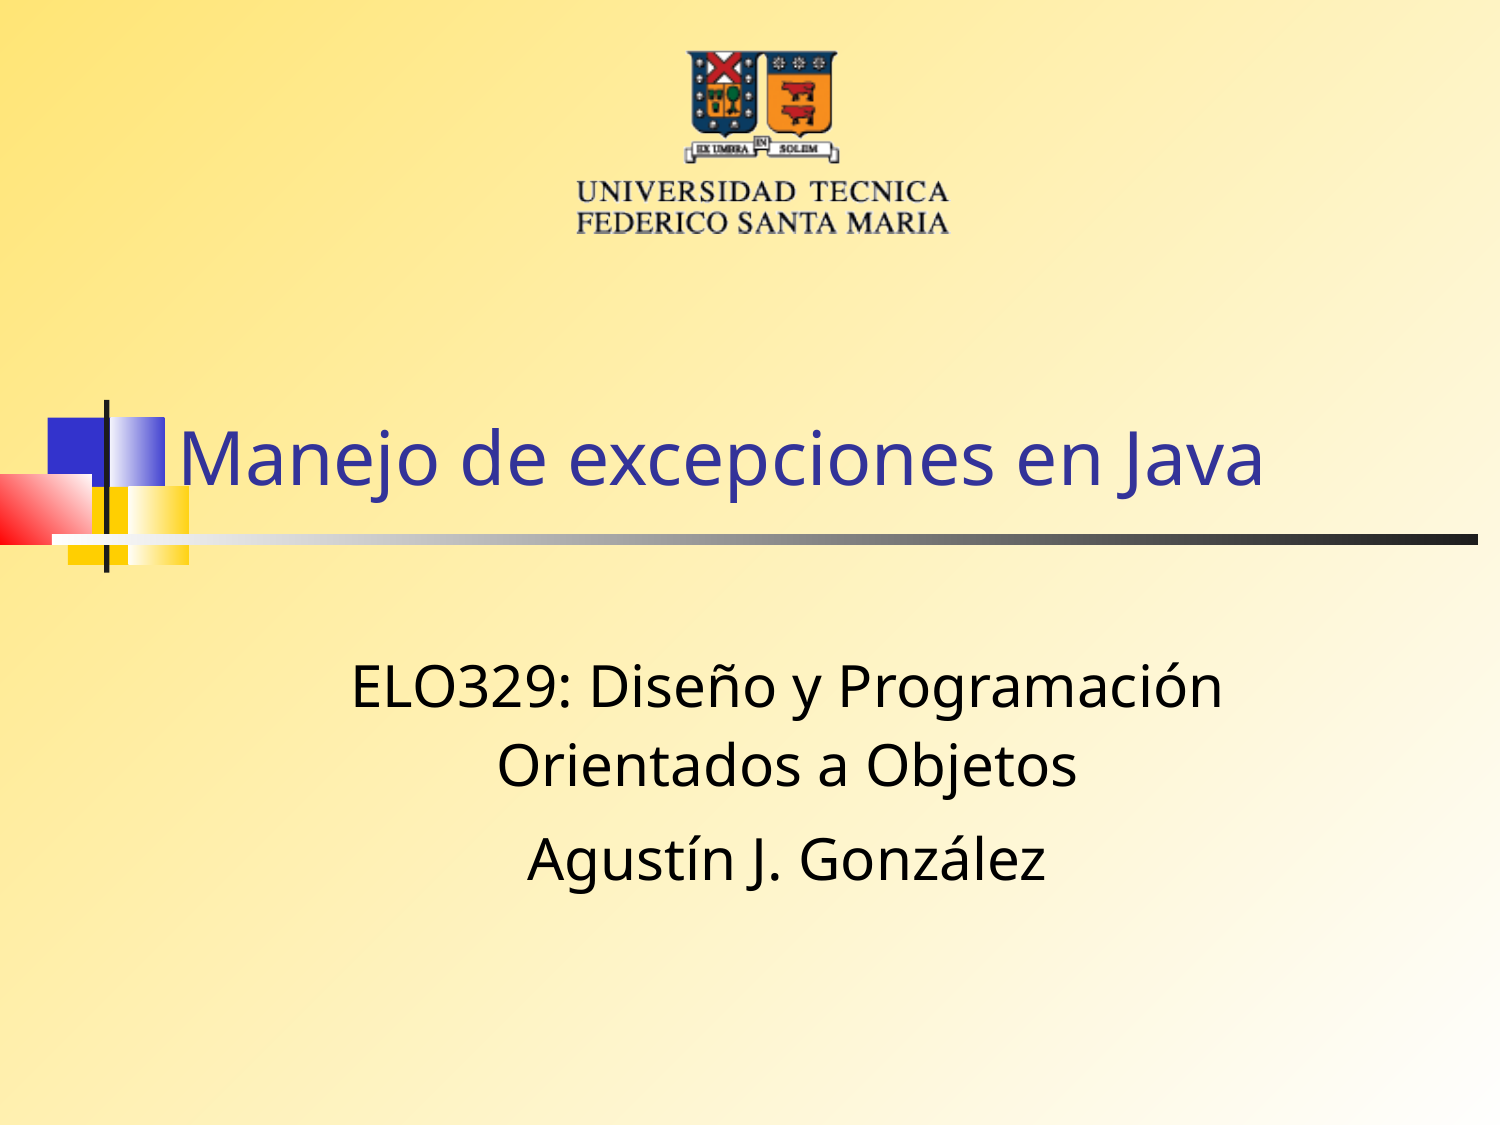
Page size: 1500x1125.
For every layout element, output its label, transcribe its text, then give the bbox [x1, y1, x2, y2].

subtitle ELO329: Diseño y Programación Orientados a Objetos Agustín J. González [225, 637, 1276, 926]
title Manejo de excepciones en Java [162, 274, 1438, 515]
picture [575, 50, 951, 234]
